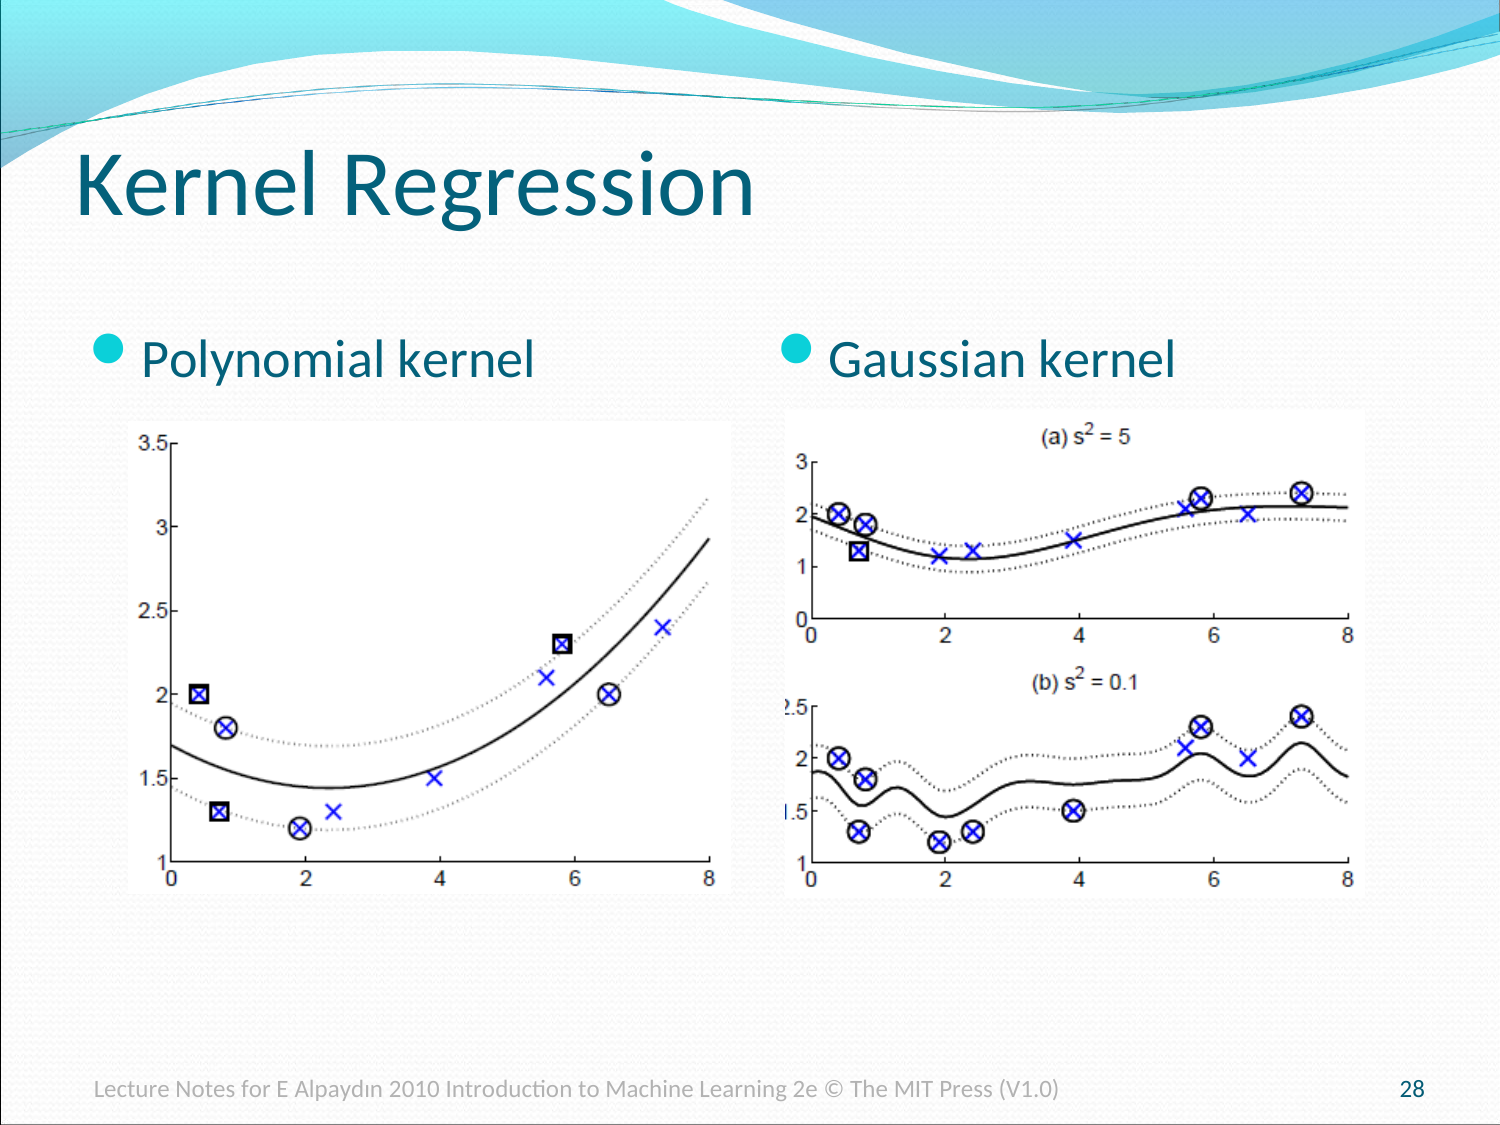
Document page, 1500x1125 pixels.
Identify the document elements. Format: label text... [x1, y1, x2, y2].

list Gaussian kernel [762, 315, 1426, 1043]
title Kernel Regression [75, 114, 1426, 235]
text_box <number> [1299, 1042, 1426, 1103]
text_box Lecture Notes for E Alpaydın 2010 Introduction to Machine Learning 2e © The MIT Press (V1.0) [93, 1042, 1254, 1103]
list Polynomial kernel [75, 315, 738, 1043]
picture [0, 0, 1500, 1125]
